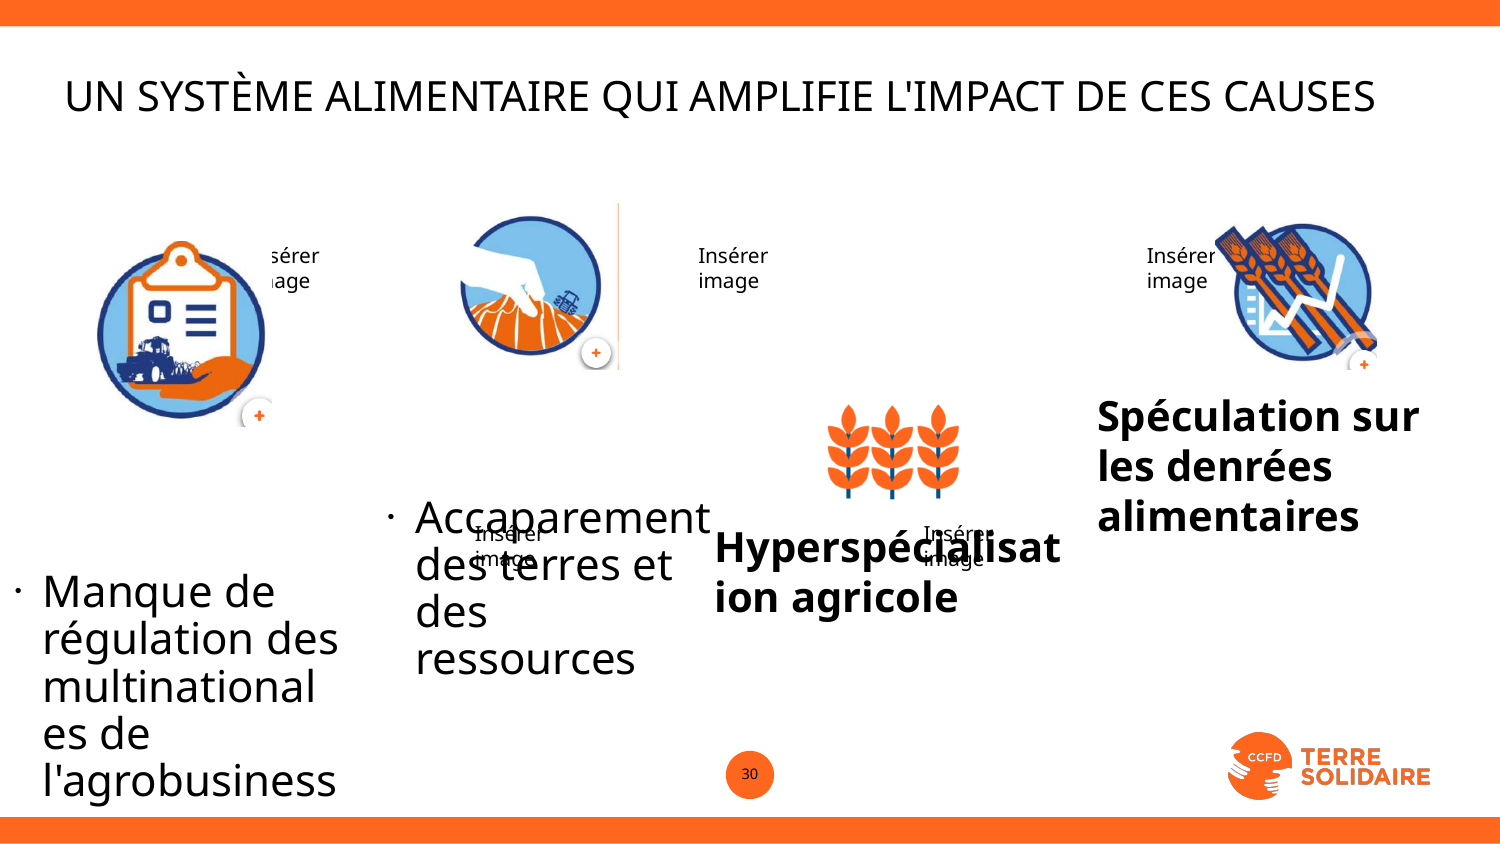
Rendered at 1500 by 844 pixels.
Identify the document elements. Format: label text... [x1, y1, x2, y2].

text_box Spéculation sur les denrées alimentaires [1097, 489, 1454, 540]
text_box Hyperspécialisation agricole [714, 570, 1071, 622]
picture [1228, 732, 1430, 800]
list Manque de régulation des multinationales de l'agrobusiness [0, 562, 357, 613]
picture [826, 392, 959, 512]
picture [445, 203, 619, 370]
picture [1215, 211, 1377, 370]
list Accaparement des terres et des ressources [372, 487, 729, 539]
title UN SYSTÈME ALIMENTAIRE QUI AMPLIFIE L'IMPACT DE CES CAUSES [49, 68, 1409, 150]
picture [83, 241, 272, 427]
